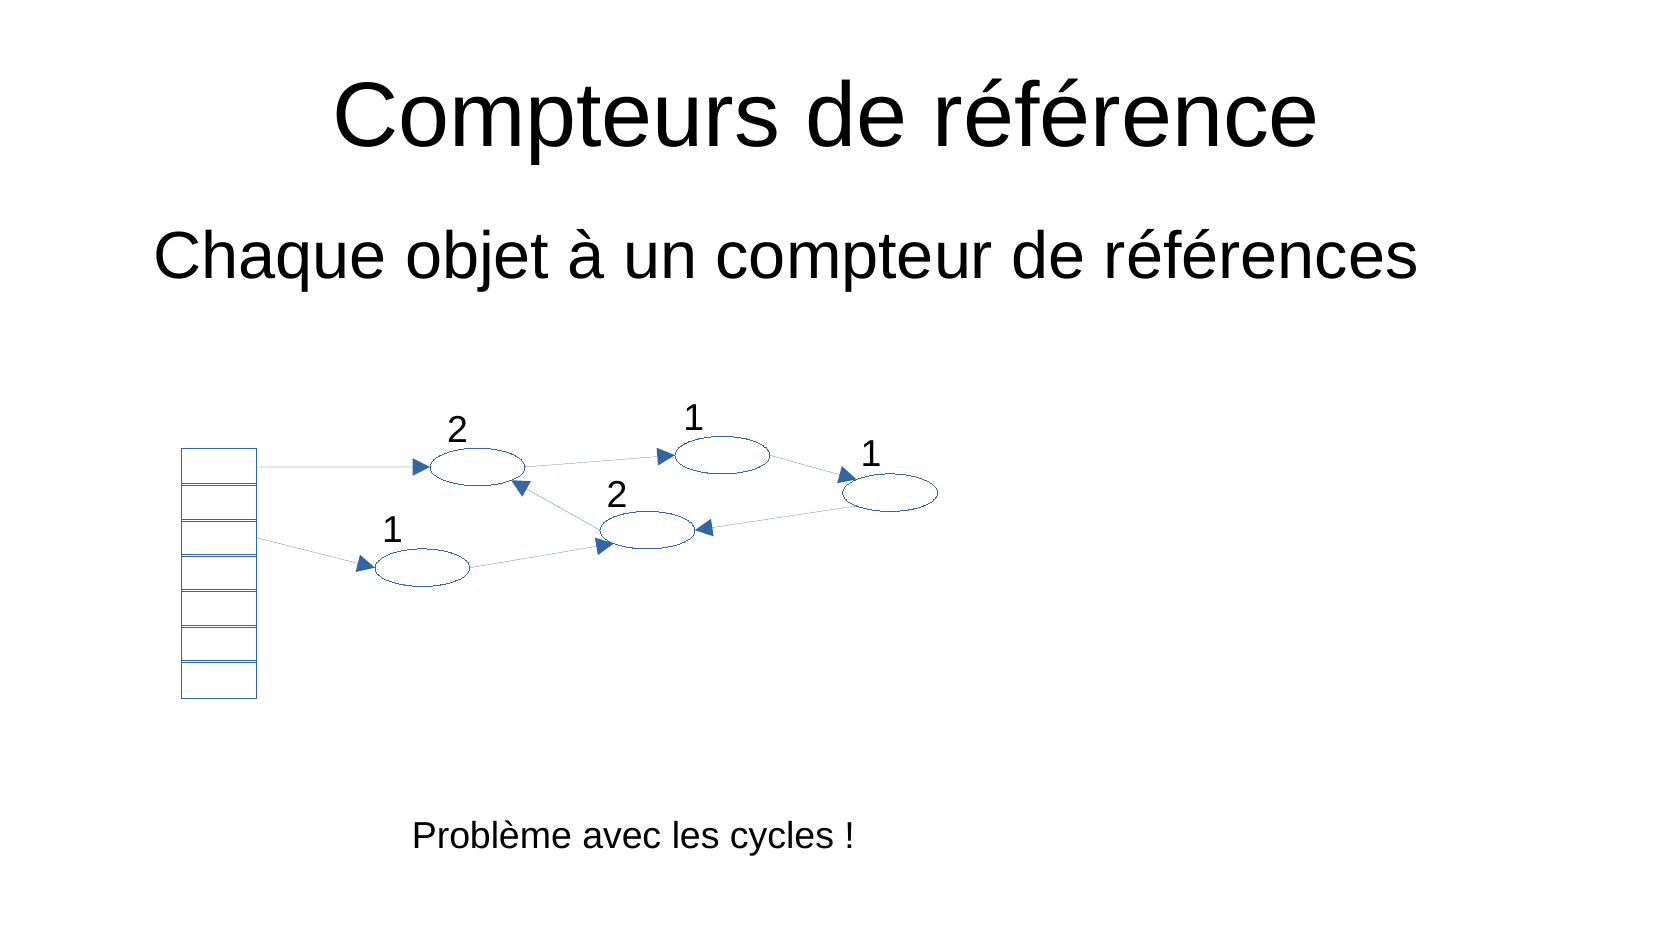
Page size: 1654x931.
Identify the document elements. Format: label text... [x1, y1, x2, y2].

text_box 1 [668, 389, 720, 446]
text_box Problème avec les cycles ! [397, 807, 883, 865]
text_box 2 [591, 465, 643, 523]
list Chaque objet à un compteur de références [82, 217, 1571, 451]
title Compteurs de référence [82, 37, 1571, 193]
text_box 2 [432, 400, 483, 458]
text_box 1 [367, 501, 418, 559]
text_box 1 [845, 424, 897, 482]
